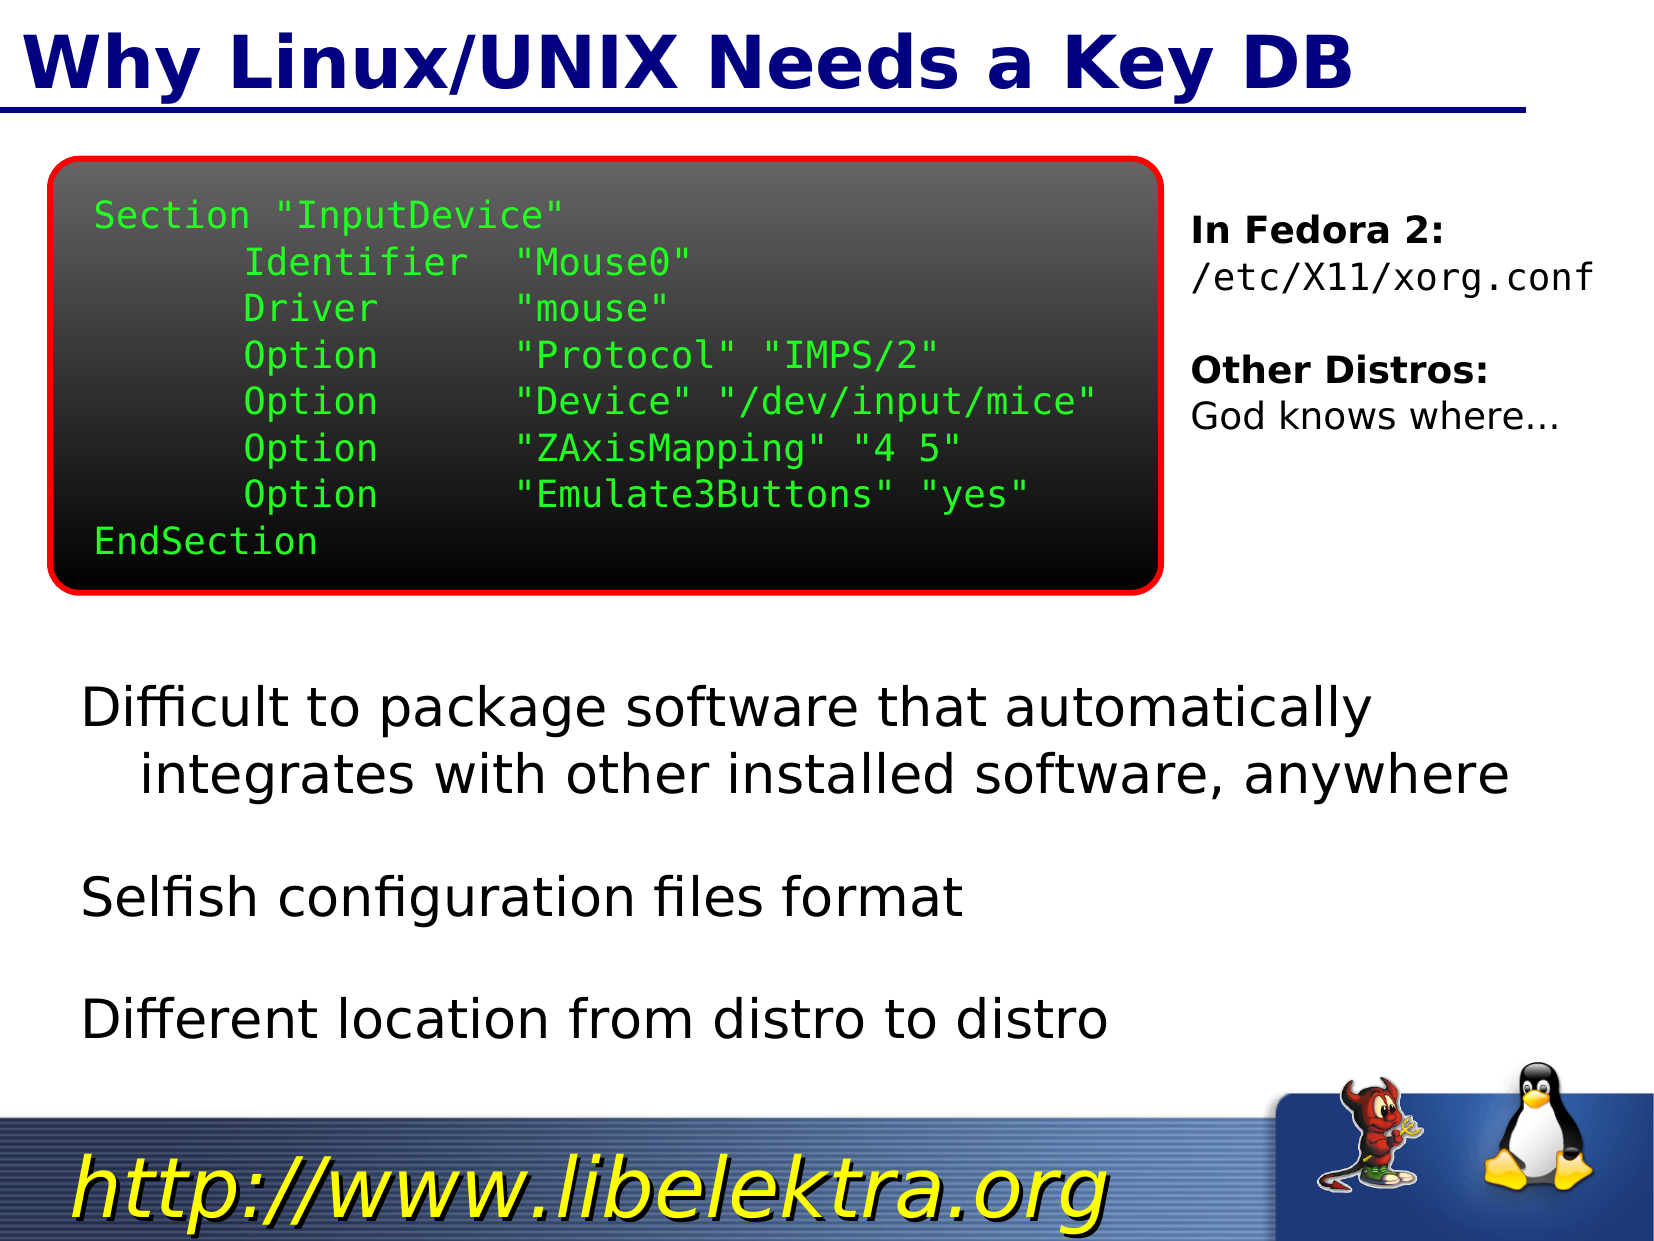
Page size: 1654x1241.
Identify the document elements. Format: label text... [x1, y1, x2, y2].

list Difficult to package software that automatically integrates with other installed software, anywhere Selfish configuration files format Different location from distro to distro [65, 663, 1568, 1077]
picture [0, 1061, 1654, 1241]
text_box Why Linux/UNIX Needs a Key DB [21, 14, 1611, 110]
text_box Section "InputDevice" Identifier "Mouse0" Driver "mouse" Option "Protocol" "IMPS/2" Option "Device" "/dev/input/mice" Option "ZAxisMapping" "4 5" Option "Emulate3Buttons" "yes" EndSection [93, 191, 1118, 563]
text_box [49, 158, 1162, 593]
text_box In Fedora 2: /etc/X11/xorg.conf Other Distros: God knows where... [1190, 206, 1596, 438]
